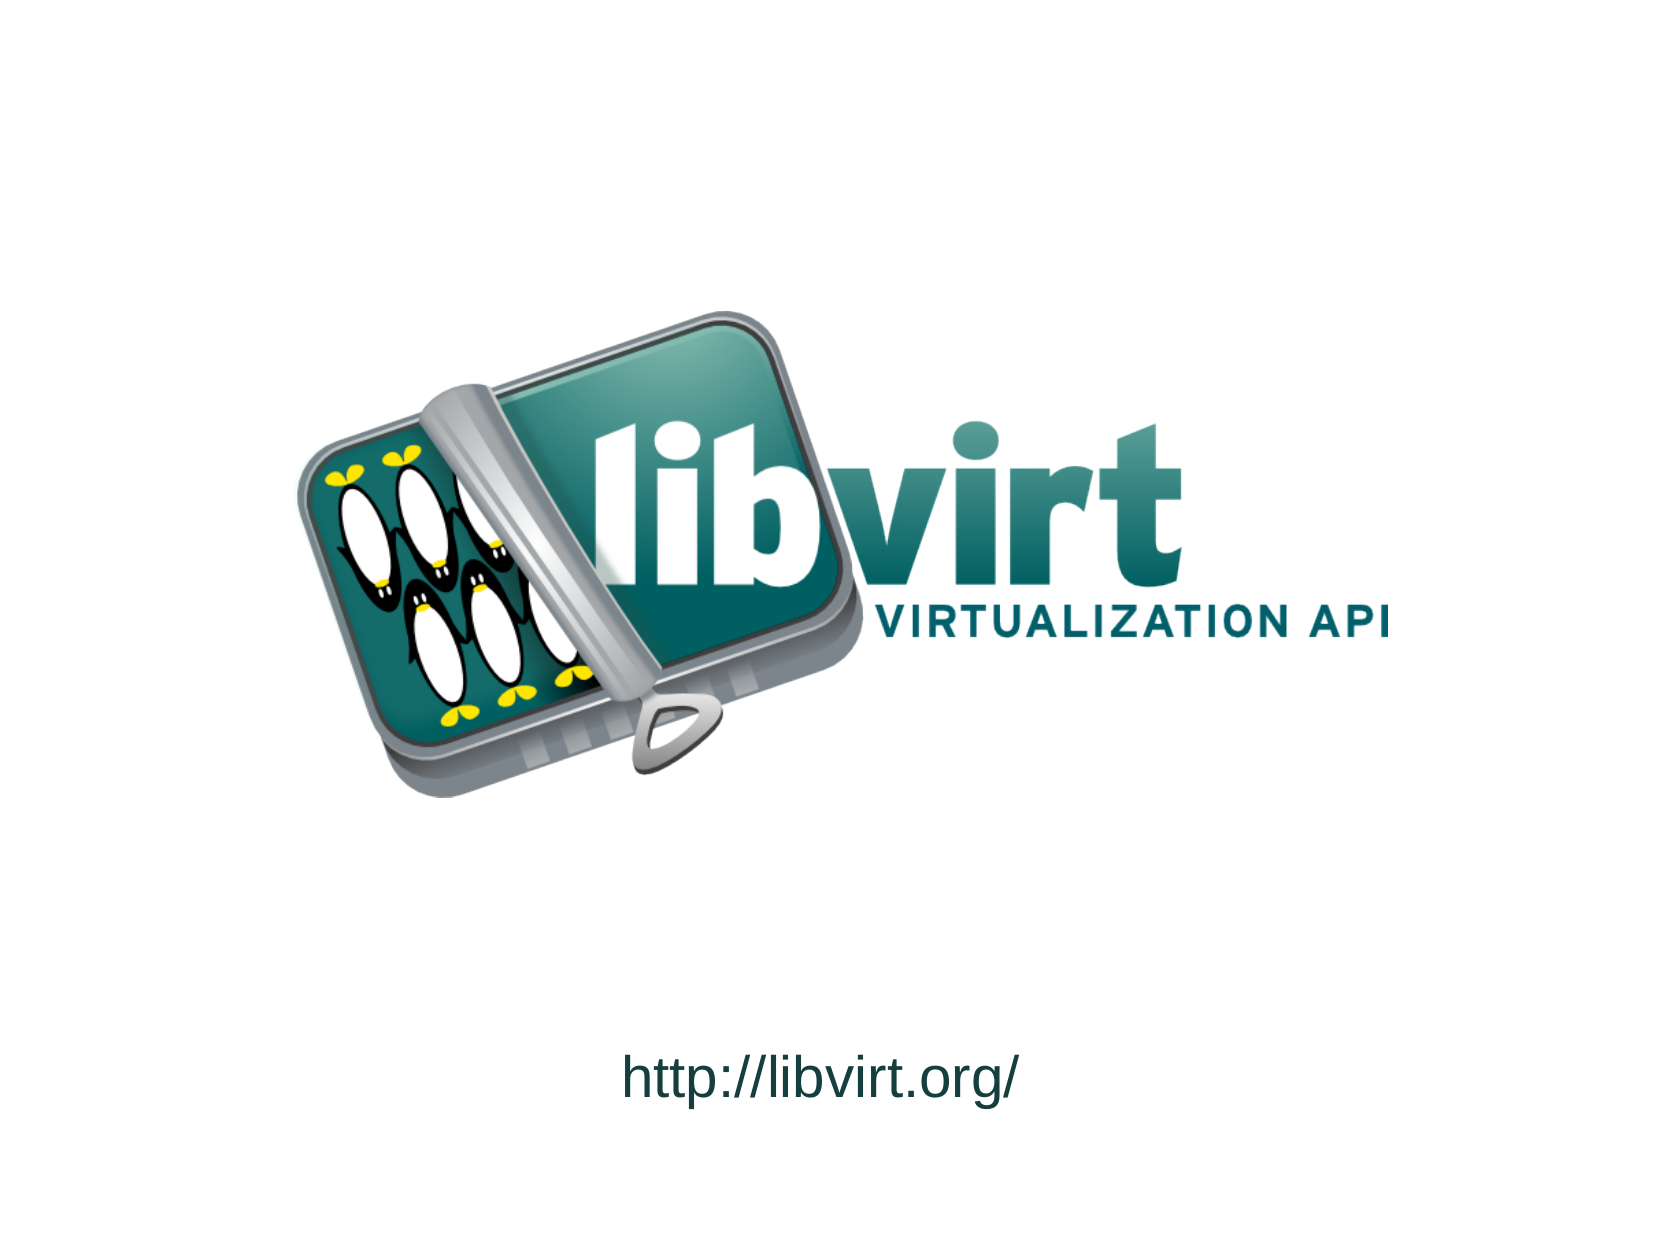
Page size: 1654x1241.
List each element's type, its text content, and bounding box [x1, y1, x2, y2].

title http://libvirt.org/ [76, 974, 1565, 1182]
picture [292, 311, 1388, 798]
